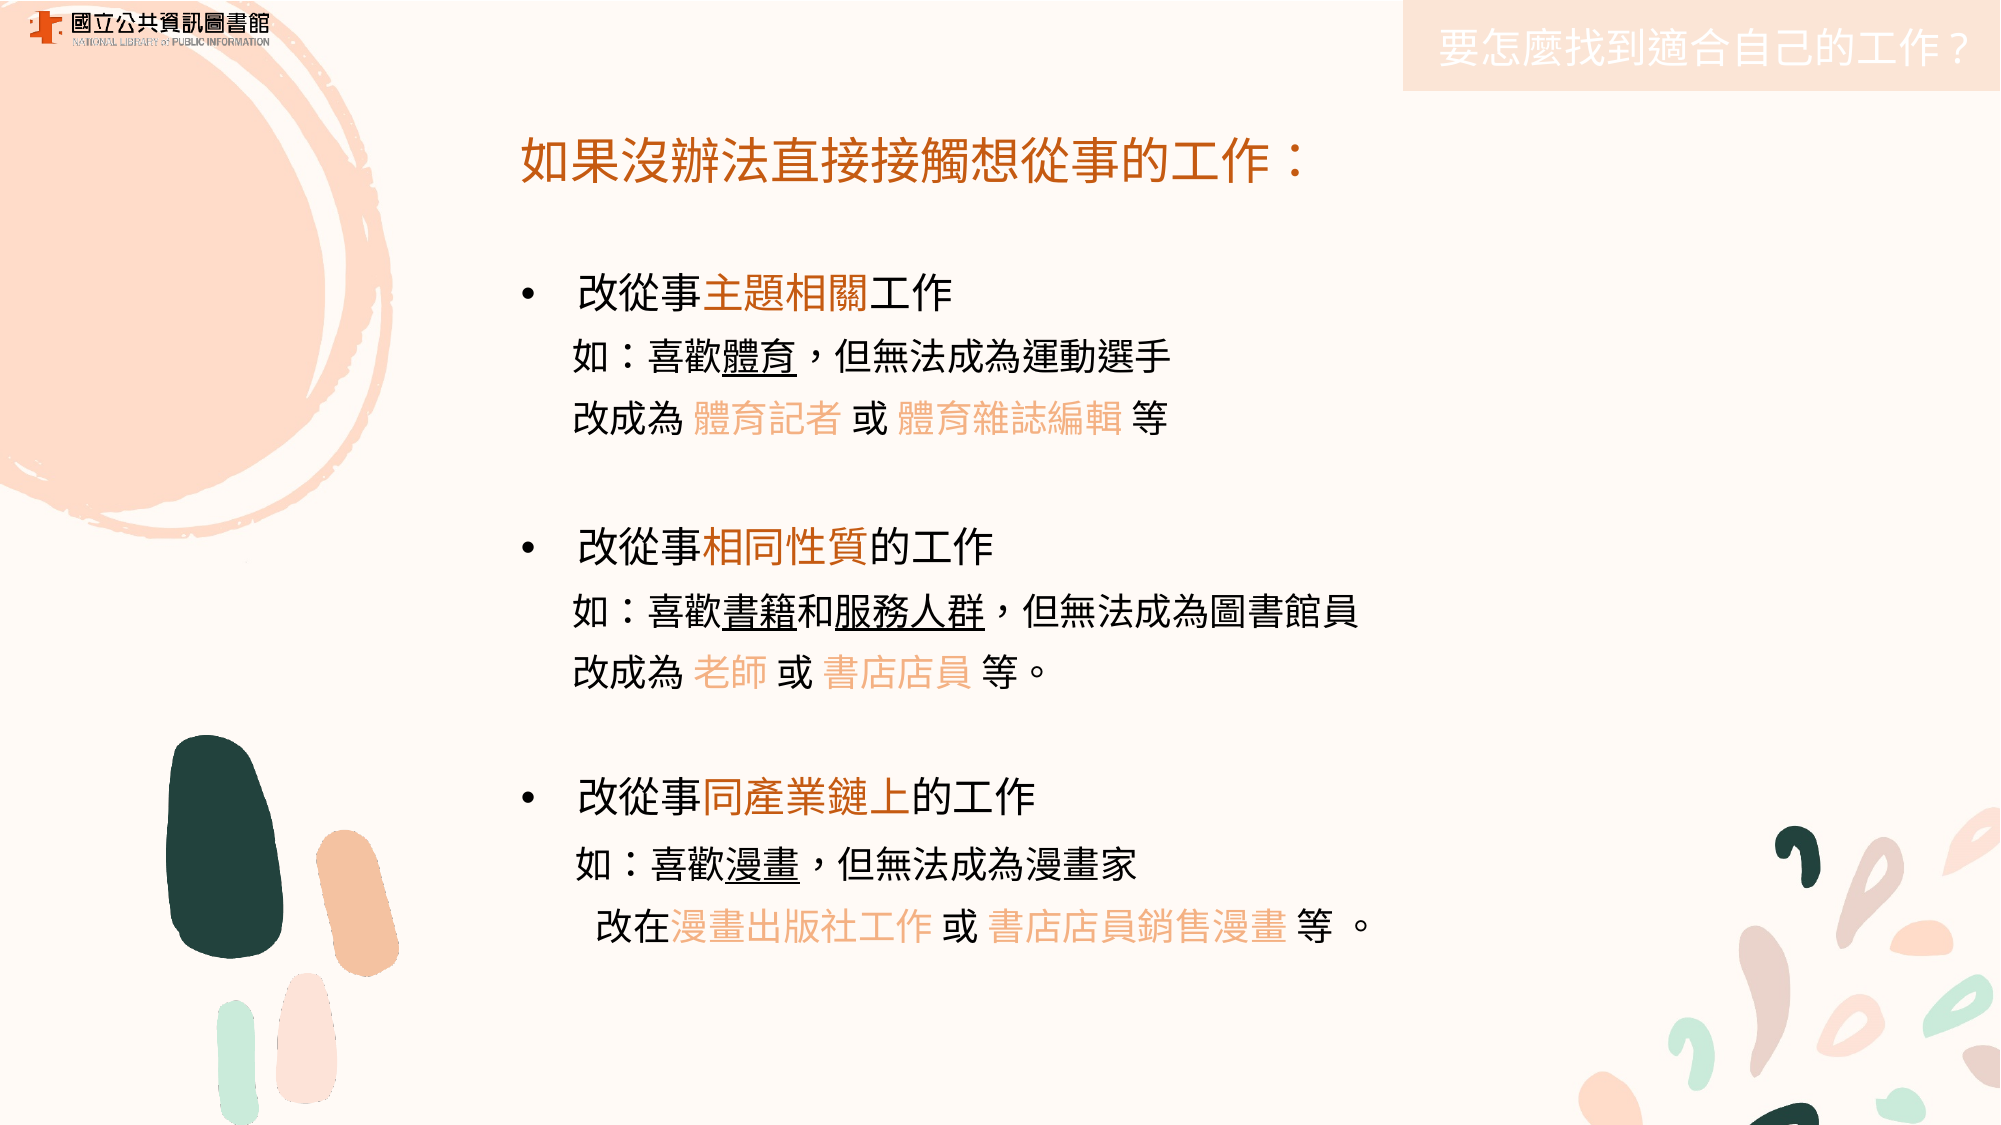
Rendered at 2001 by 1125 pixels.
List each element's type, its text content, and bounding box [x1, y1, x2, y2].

text_box [1403, 0, 2000, 91]
text_box 如果沒辦法直接接觸想從事的工作： 改從事主題相關工作 如：喜歡體育，但無法成為運動選手 改成為 體育記者 或 體育雜誌編輯 等 改從事相同性質的工作 如：喜歡書籍和服務人群，但無法成為圖書館員 改成為 老師 或 書店店員 等。 改從事同產業鏈上的工作 如：喜歡漫畫，但無法成為漫畫家 改在漫畫出版社工作 或 書店店員銷售漫畫 等 。 [505, 129, 1663, 999]
text_box 要怎麼找到適合自己的工作? [1424, 0, 2000, 81]
picture [0, 1, 2000, 1125]
